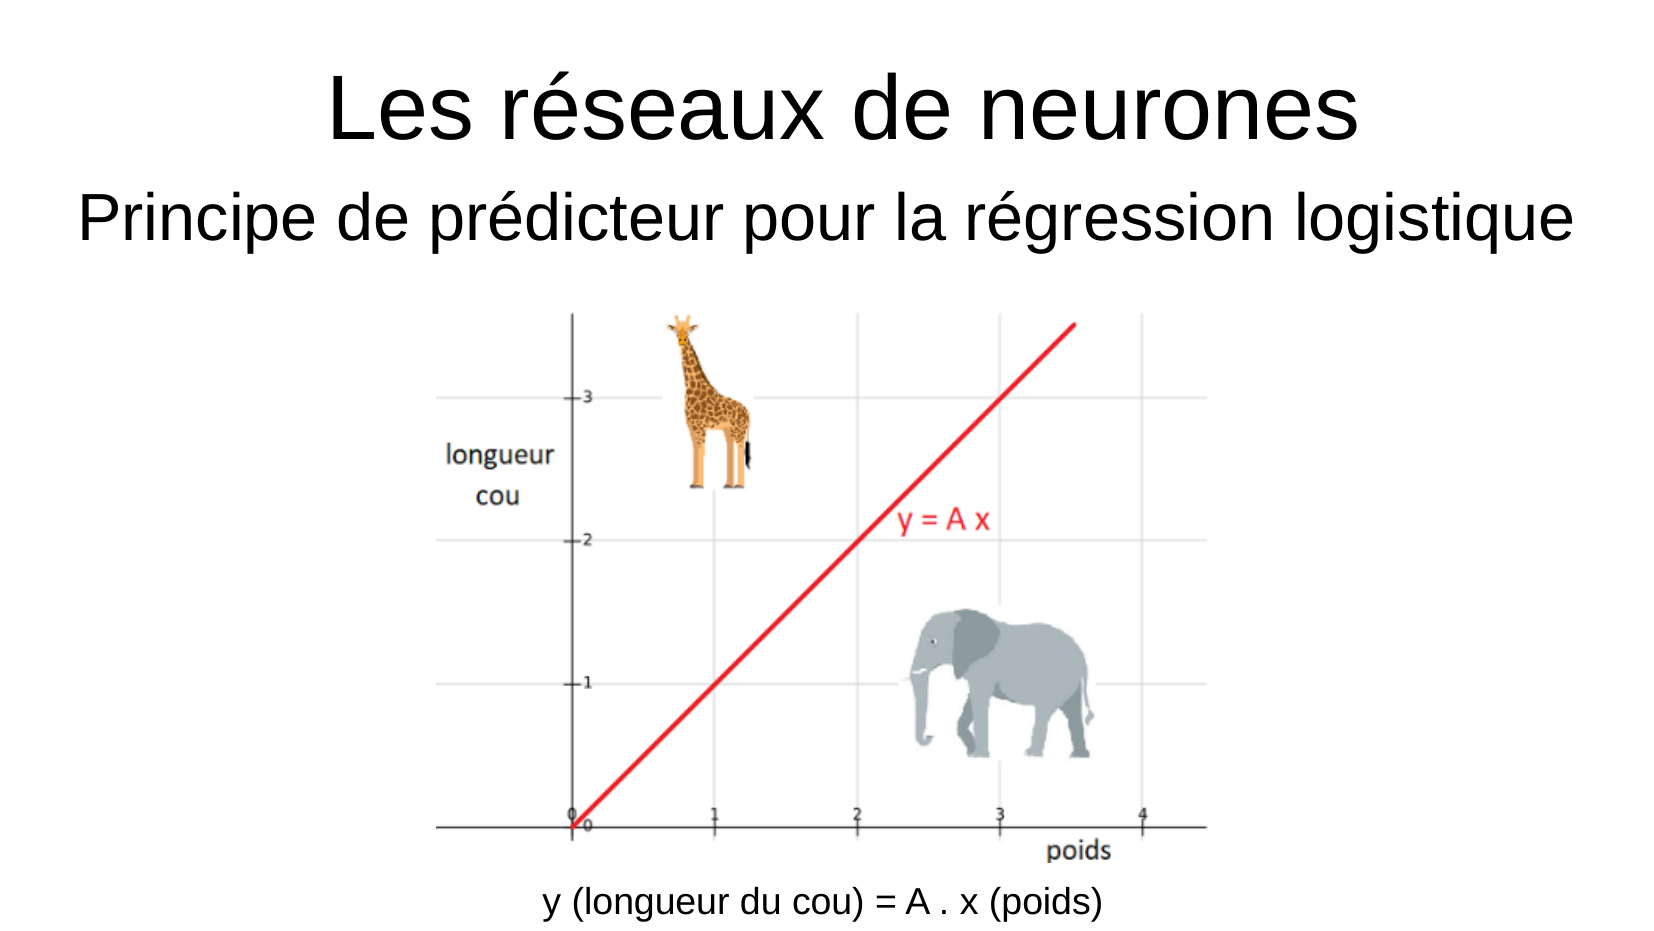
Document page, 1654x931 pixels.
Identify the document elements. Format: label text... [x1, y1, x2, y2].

picture [436, 291, 1217, 863]
text_box y (longueur du cou) = A . x (poids) [527, 873, 1119, 931]
title Les réseaux de neurones [100, 29, 1589, 142]
text_box Principe de prédicteur pour la régression logistique [0, 142, 1654, 292]
